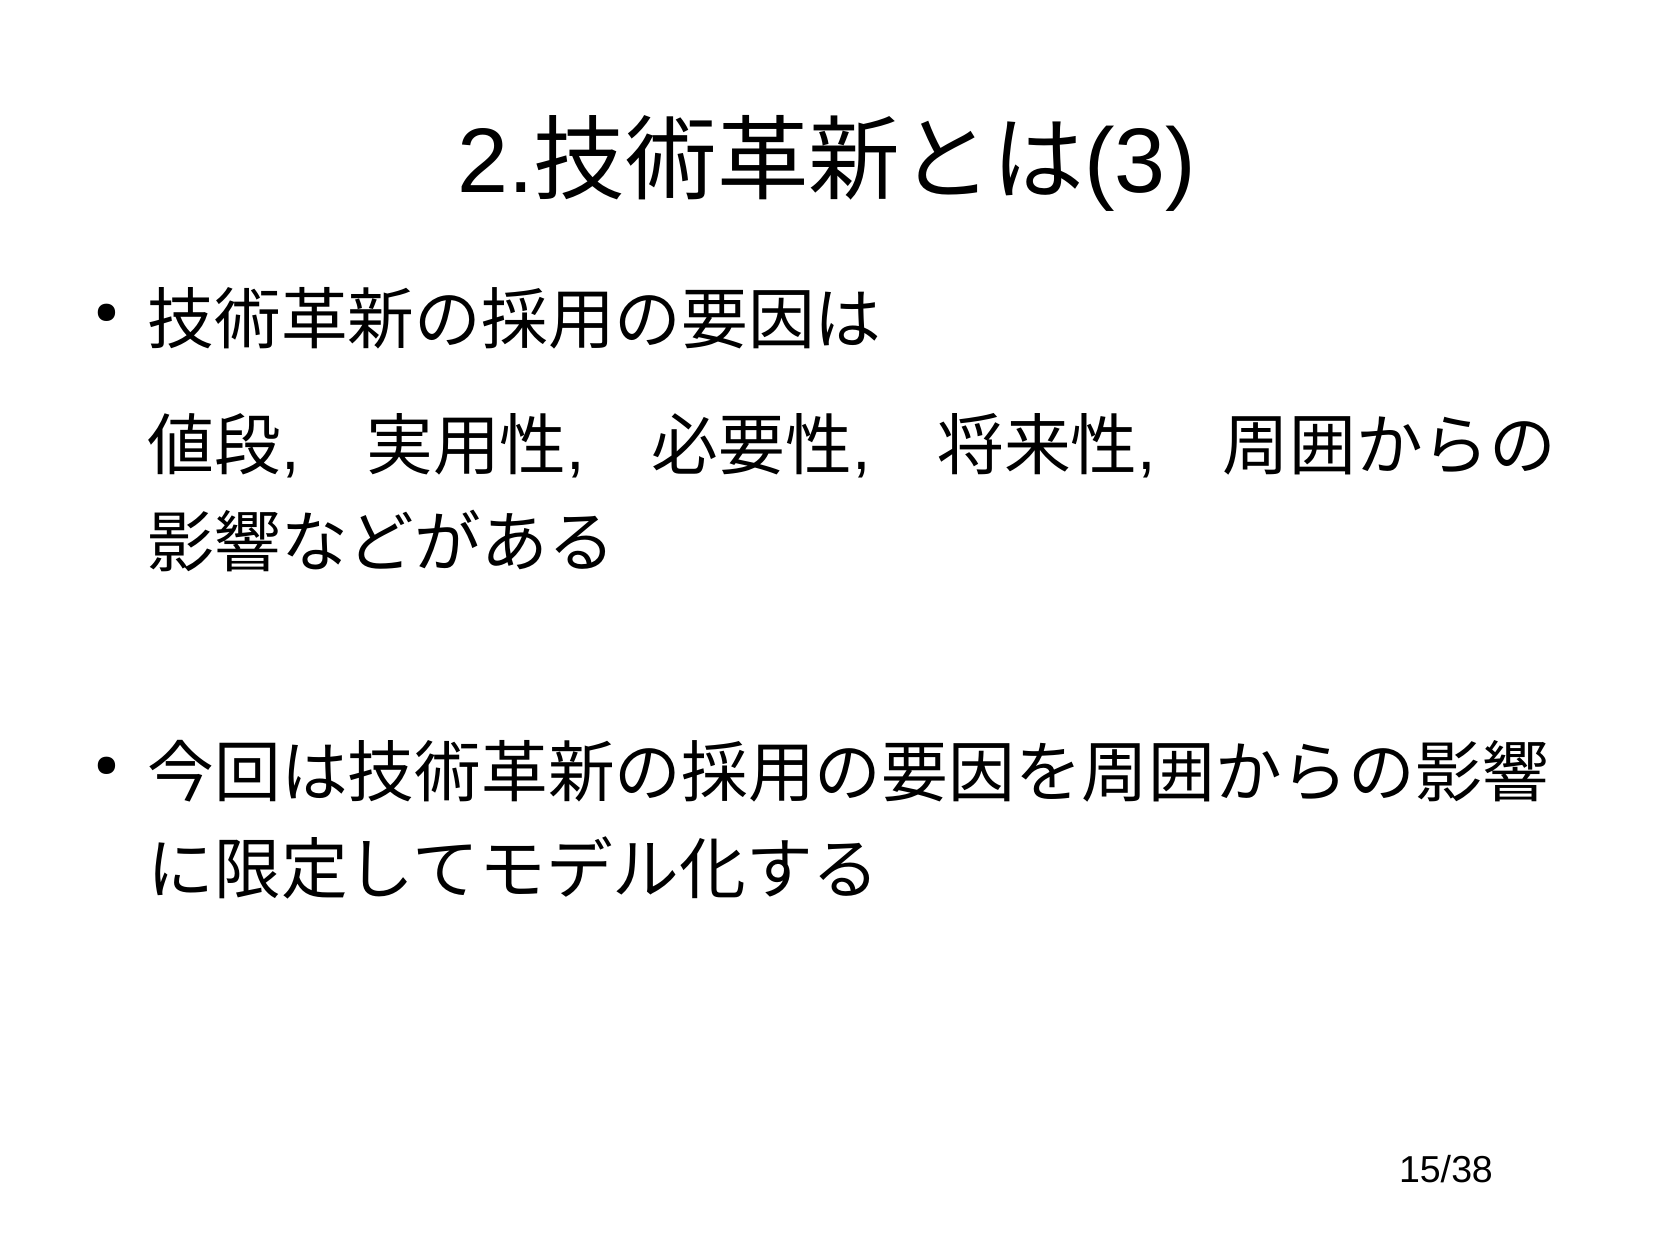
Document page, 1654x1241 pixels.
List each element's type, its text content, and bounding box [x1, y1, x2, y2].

text_box <番号>/38 [1413, 1140, 1608, 1211]
list 技術革新の採用の要因は 値段, 実用性, 必要性, 将来性, 周囲からの影響などがある 今回は技術革新の採用の要因を周囲からの影響に限定してモデル化する [76, 265, 1565, 1085]
title 2.技術革新とは(3) [82, 49, 1571, 257]
